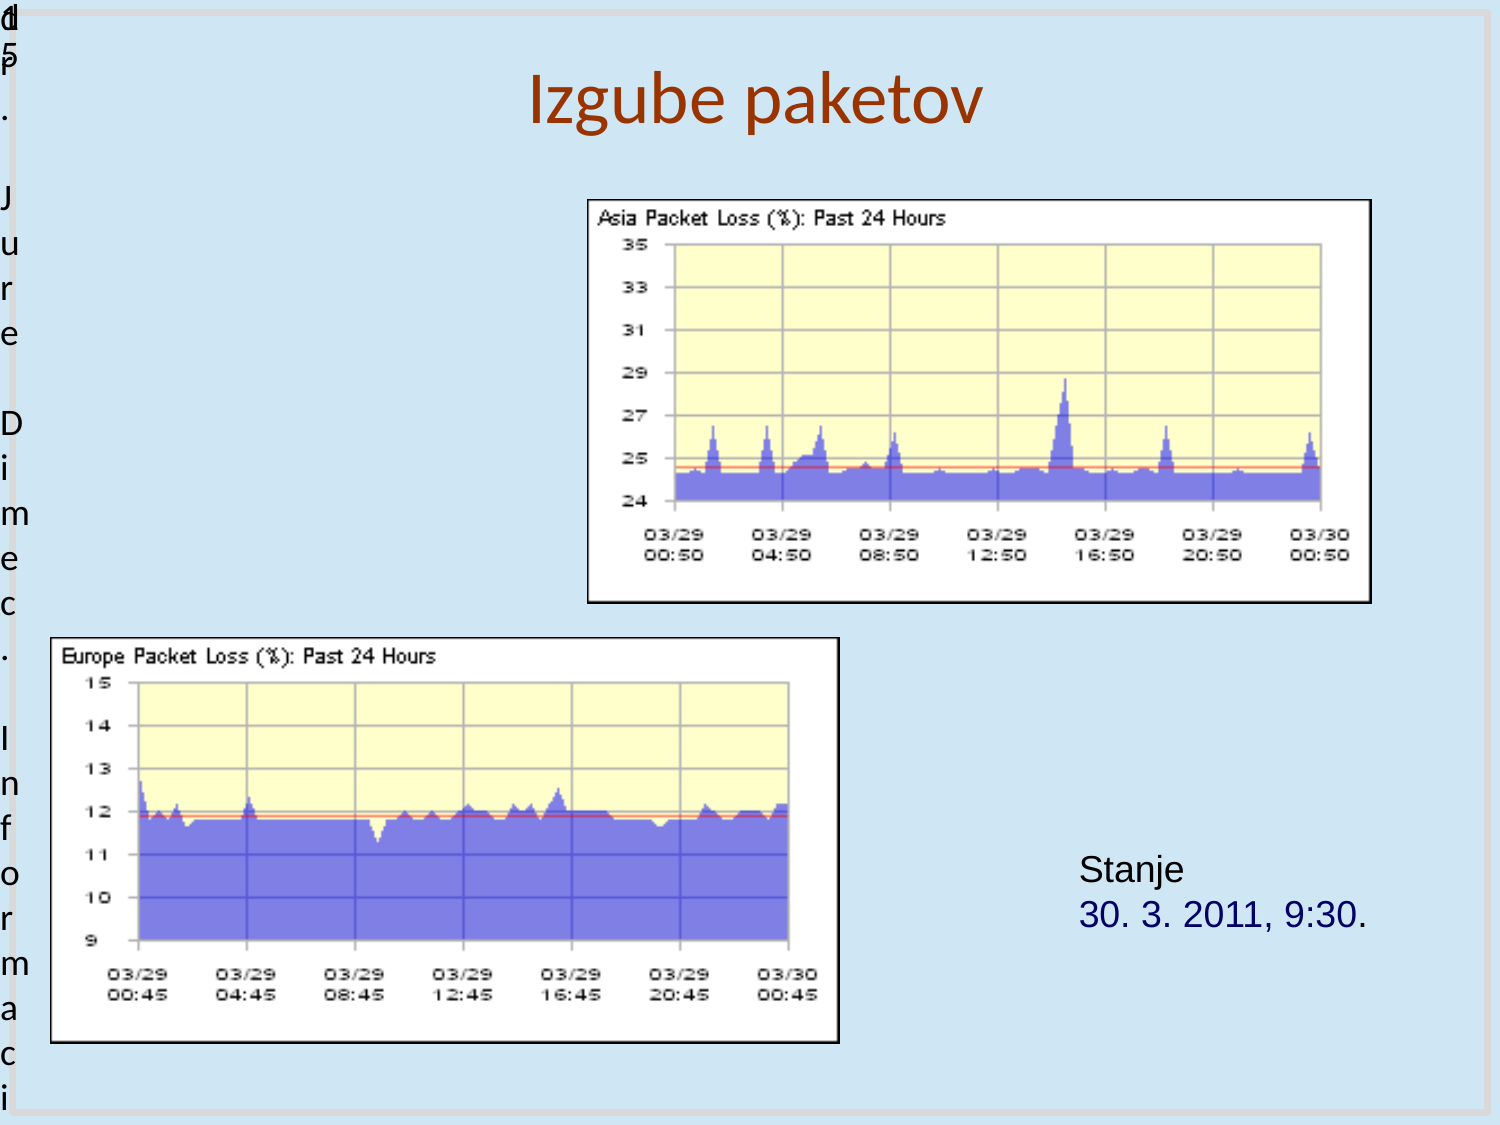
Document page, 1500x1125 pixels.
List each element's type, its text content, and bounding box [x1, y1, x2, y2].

picture [50, 637, 840, 1044]
text_box Stanje 30. 3. 2011, 9:30. [1064, 837, 1383, 943]
title Izgube paketov [37, 37, 1475, 150]
picture [587, 199, 1372, 604]
